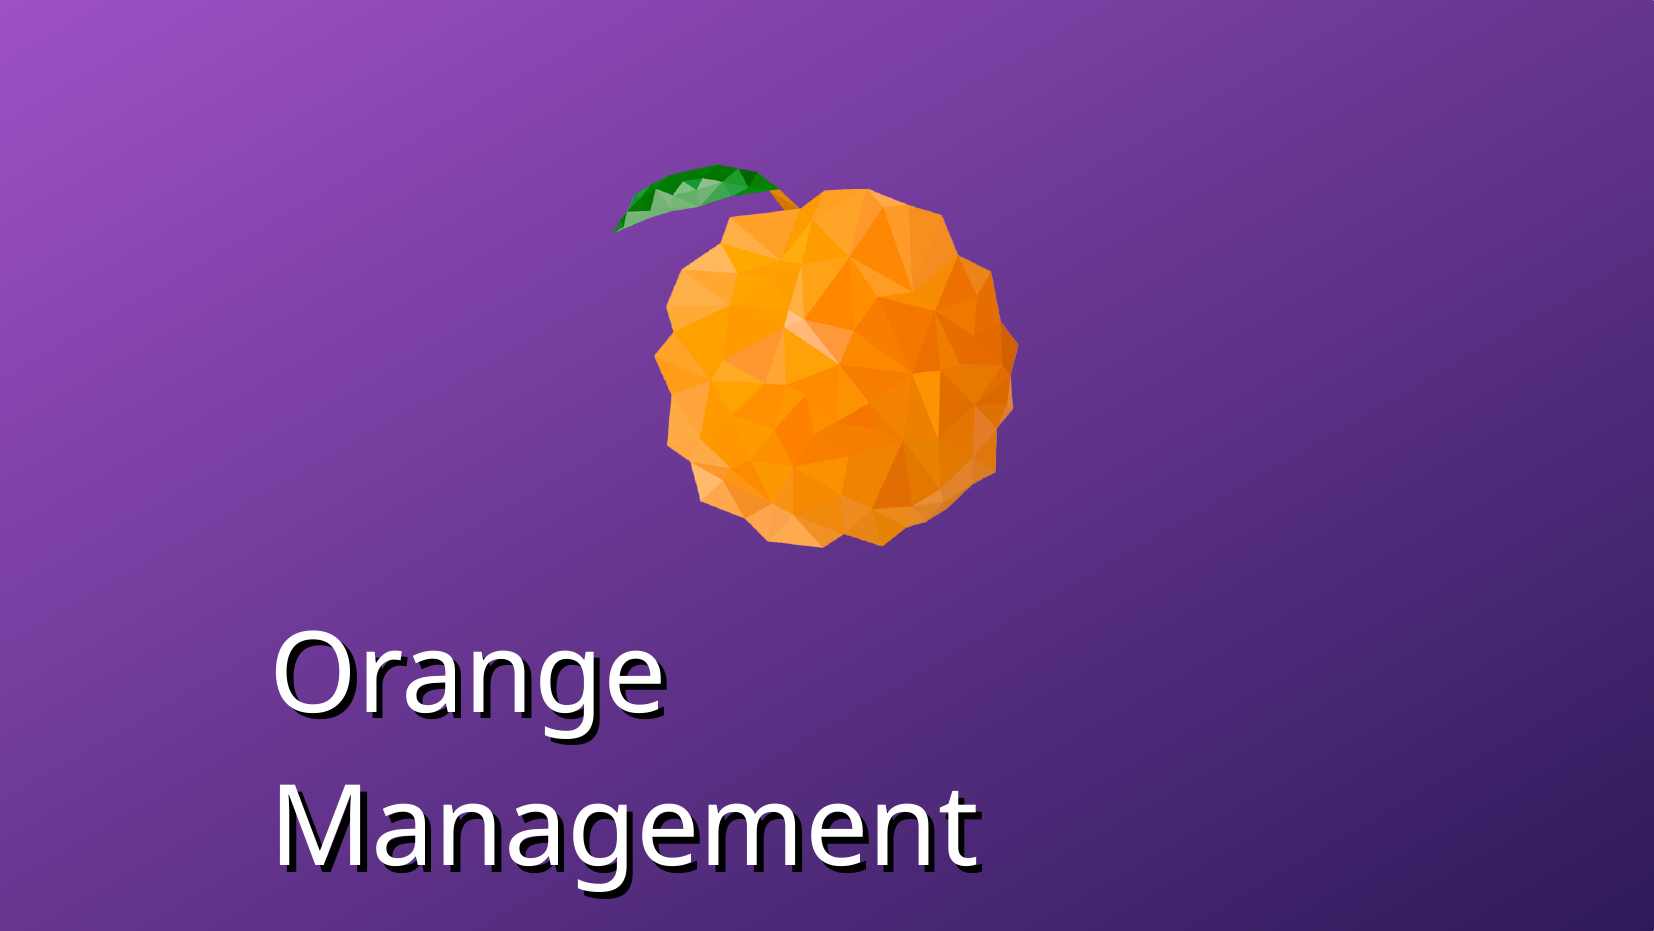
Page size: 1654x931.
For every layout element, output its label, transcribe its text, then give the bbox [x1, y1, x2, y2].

picture [612, 164, 1019, 548]
text_box [0, 0, 1654, 931]
text_box Orange Management [255, 585, 1381, 766]
